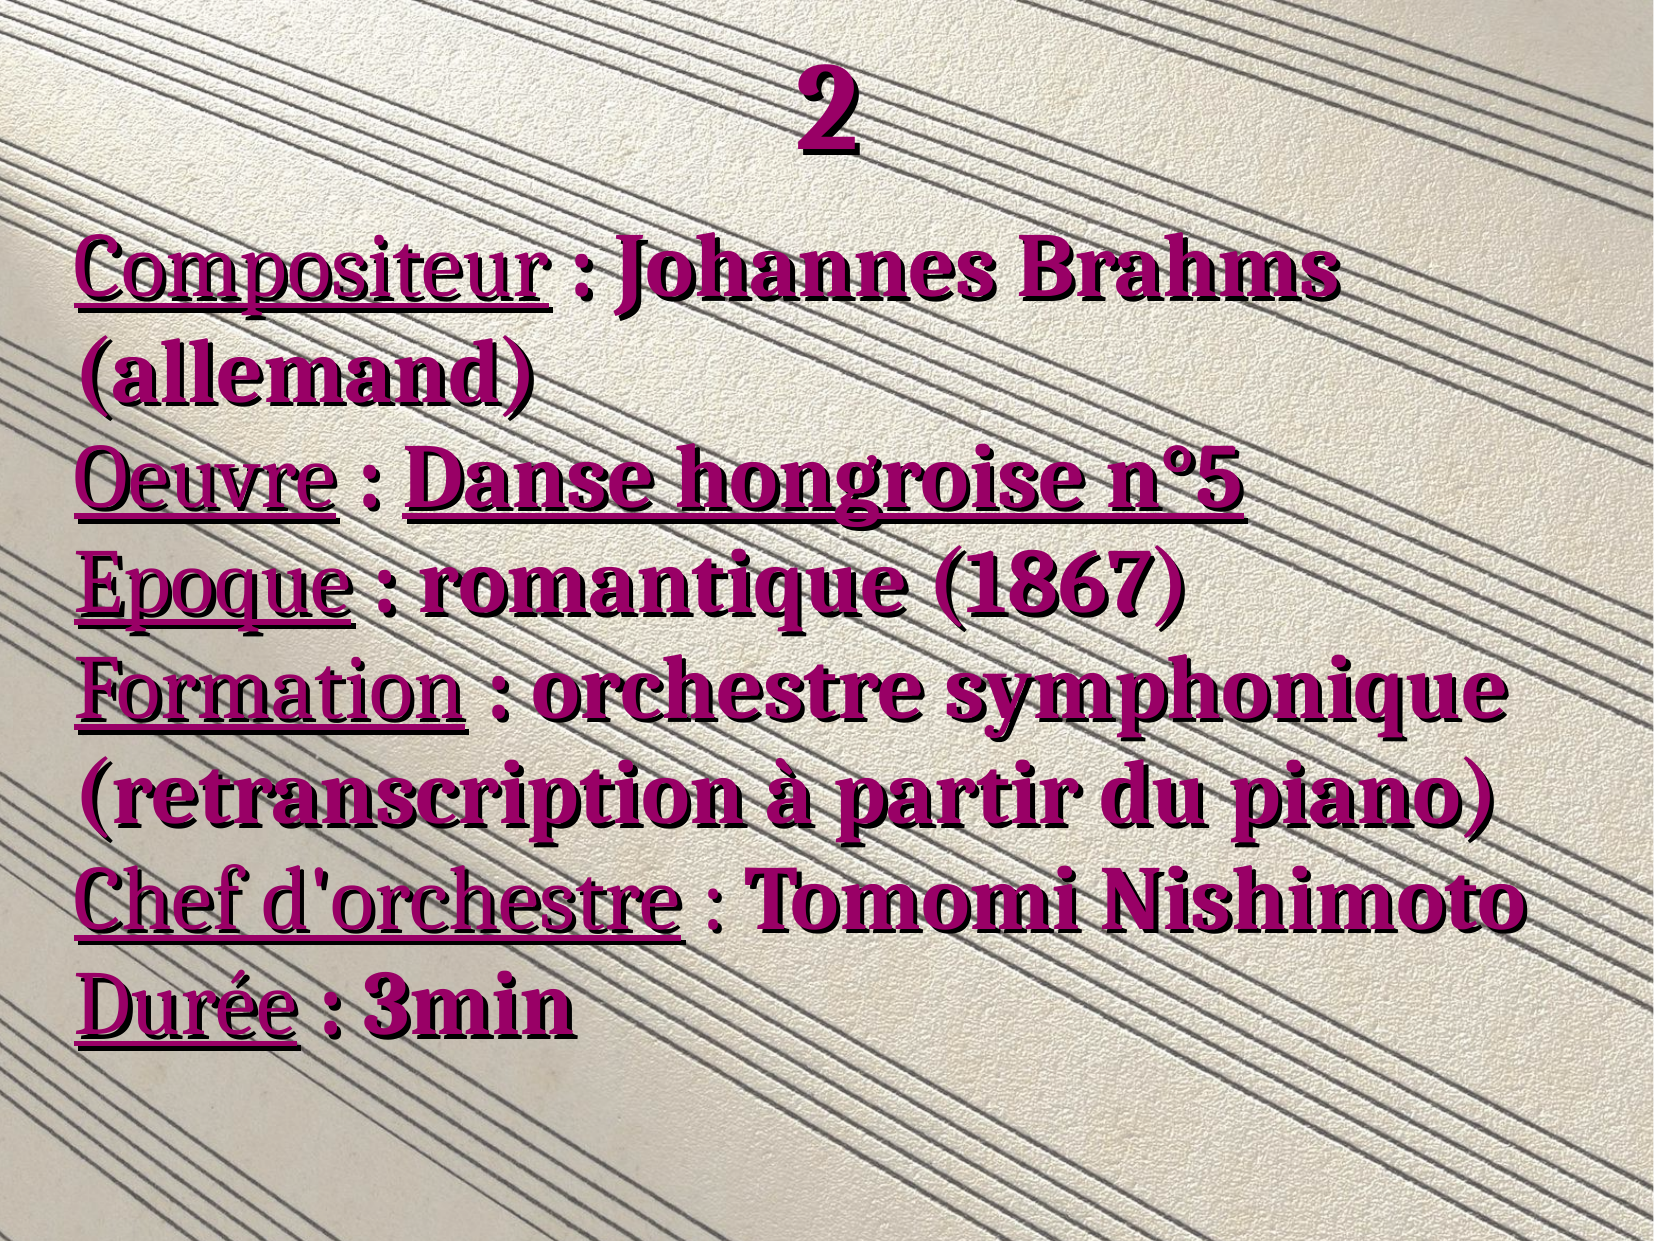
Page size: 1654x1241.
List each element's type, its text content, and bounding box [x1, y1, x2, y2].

picture [0, 0, 1654, 1241]
text_box 2 [442, 29, 1211, 384]
text_box Compositeur : Johannes Brahms (allemand) Oeuvre : Danse hongroise n°5 Epoque : romantique (1867) Formation : orchestre symphonique (retranscription à partir du piano) Chef d'orchestre : Tomomi Nishimoto Durée : 3min [59, 206, 1654, 1241]
